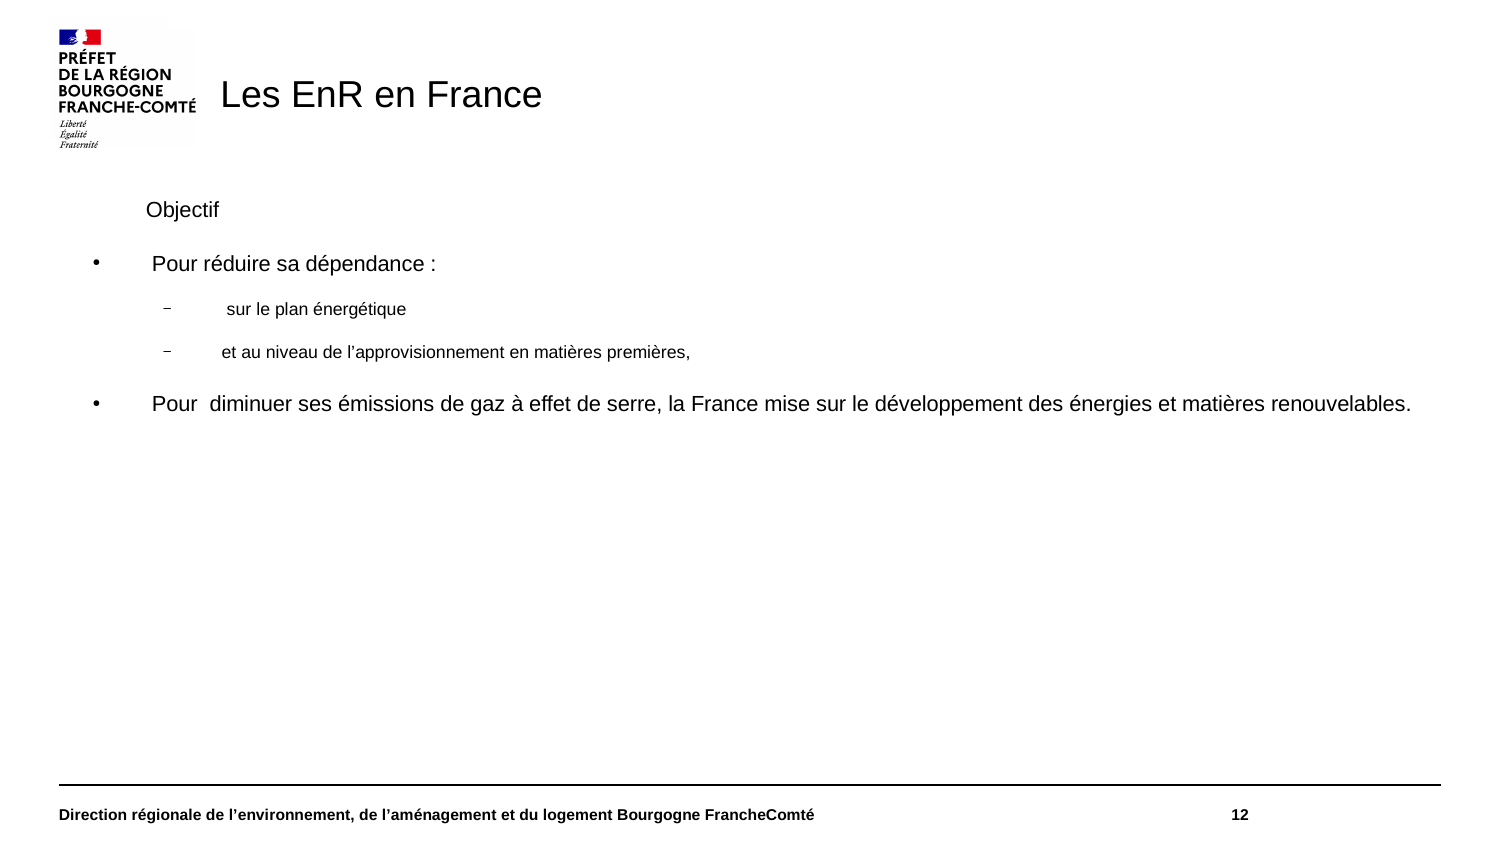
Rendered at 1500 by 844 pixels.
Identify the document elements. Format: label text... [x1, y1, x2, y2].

list Objectif Pour réduire sa dépendance : sur le plan énergétique et au niveau de l’approvisionnement en matières premières, Pour diminuer ses émissions de gaz à effet de serre, la France mise sur le développement des énergies et matières renouvelables. [75, 197, 1425, 687]
picture [50, 17, 188, 148]
title Les EnR en France [188, 24, 1500, 166]
